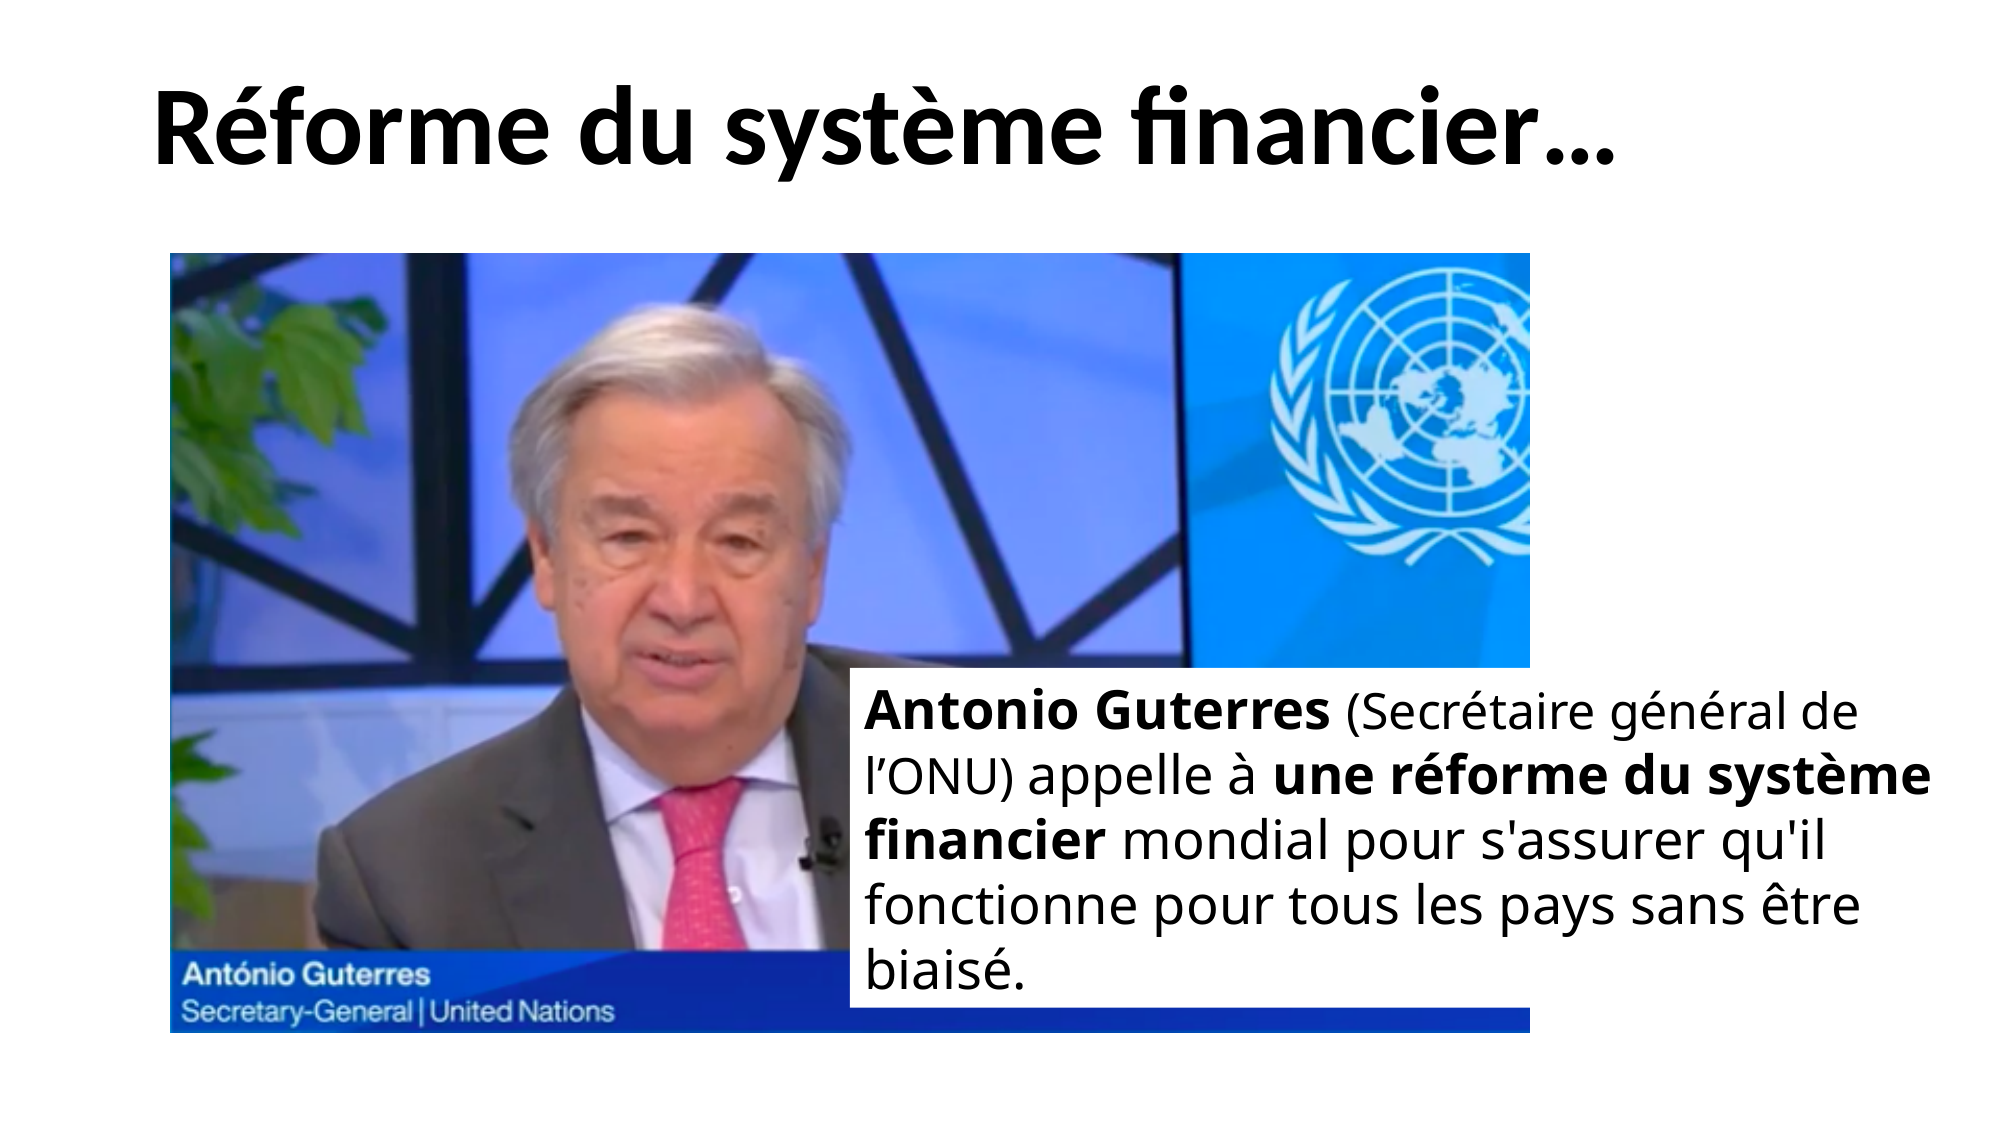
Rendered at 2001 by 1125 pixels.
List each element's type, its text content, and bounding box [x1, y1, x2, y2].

picture [170, 253, 1530, 1033]
text_box Antonio Guterres (Secrétaire général de l’ONU) appelle à une réforme du système financier mondial pour s'assurer qu'il fonctionne pour tous les pays sans être biaisé. [849, 667, 1966, 1008]
title Réforme du système financier… [137, 59, 1863, 278]
